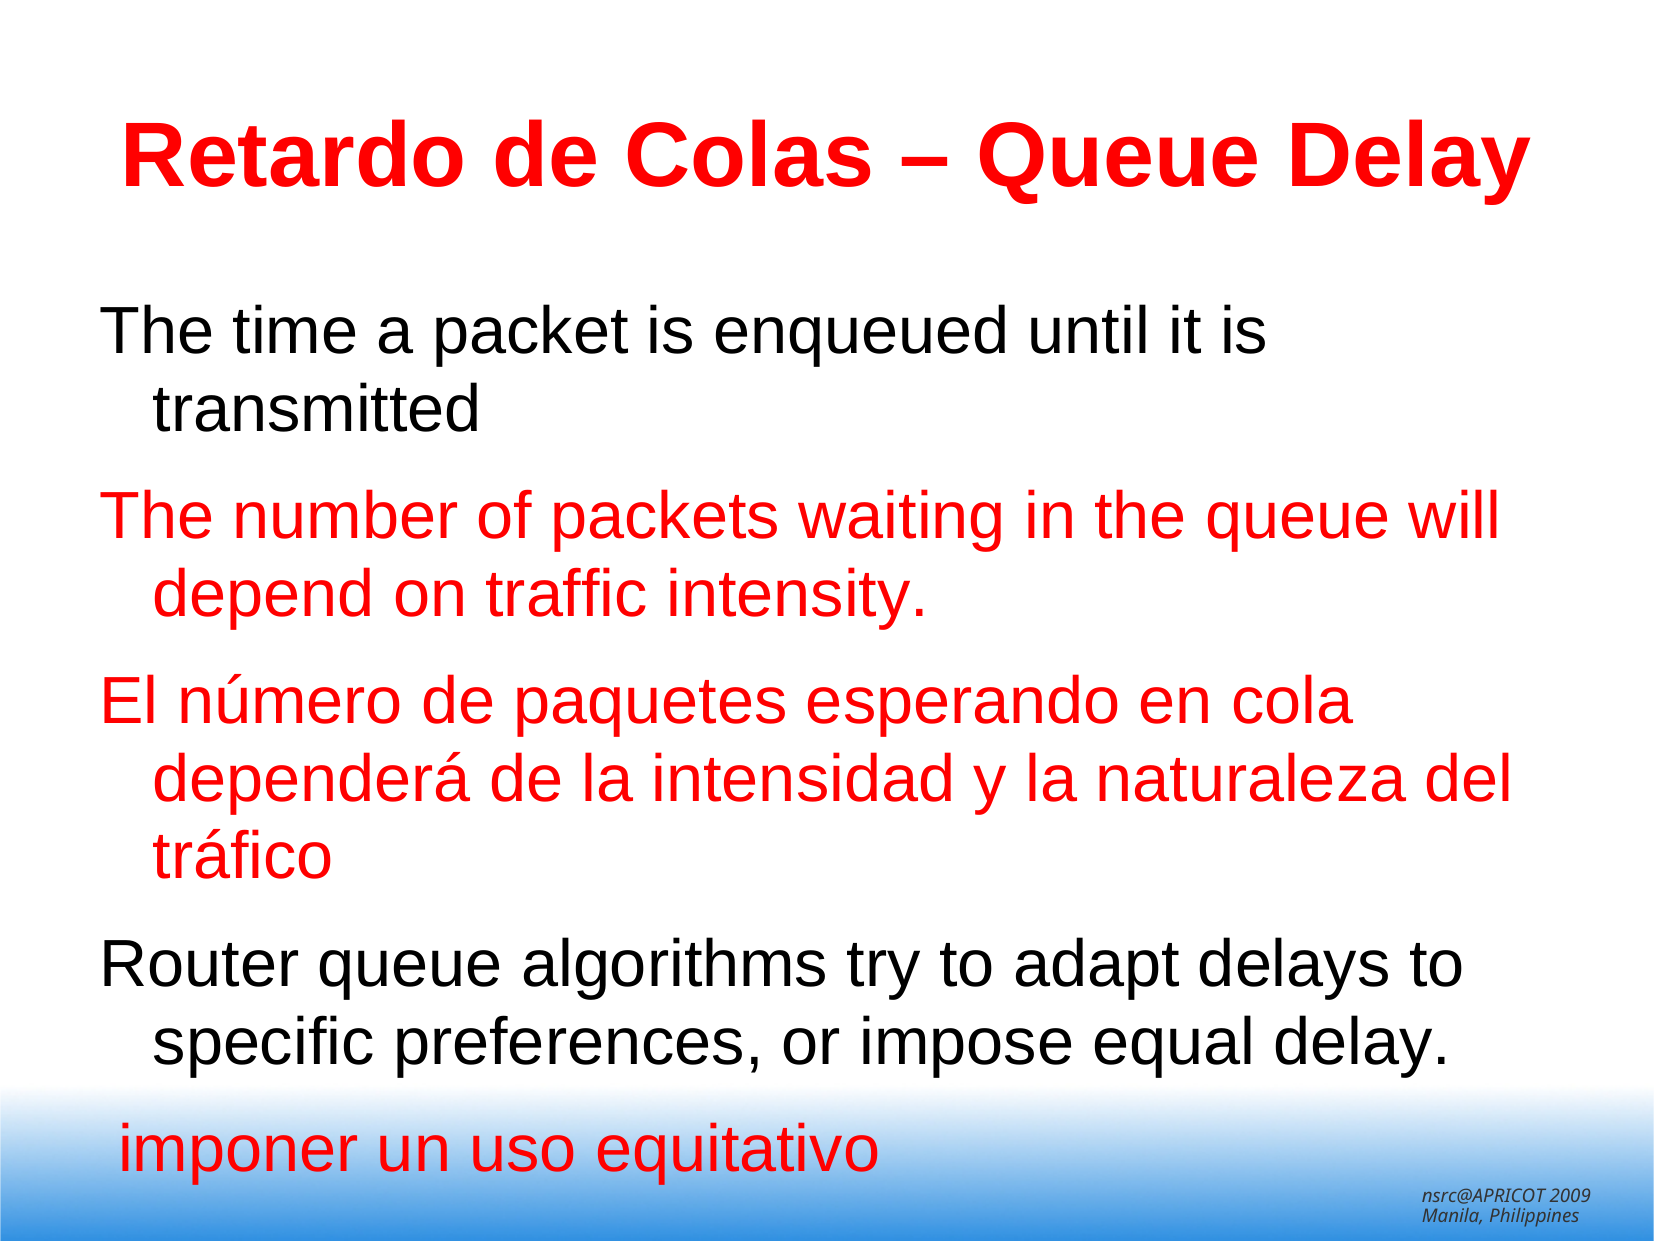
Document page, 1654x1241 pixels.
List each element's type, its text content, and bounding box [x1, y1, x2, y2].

list The time a packet is enqueued until it is transmitted The number of packets waiting in the queue will depend on traffic intensity. El número de paquetes esperando en cola dependerá de la intensidad y la naturaleza del tráfico Router queue algorithms try to adapt delays to specific preferences, or impose equal delay. imponer un uso equitativo [82, 290, 1571, 1183]
picture [0, 1083, 1654, 1241]
title Retardo de Colas – Queue Delay [82, 49, 1571, 257]
